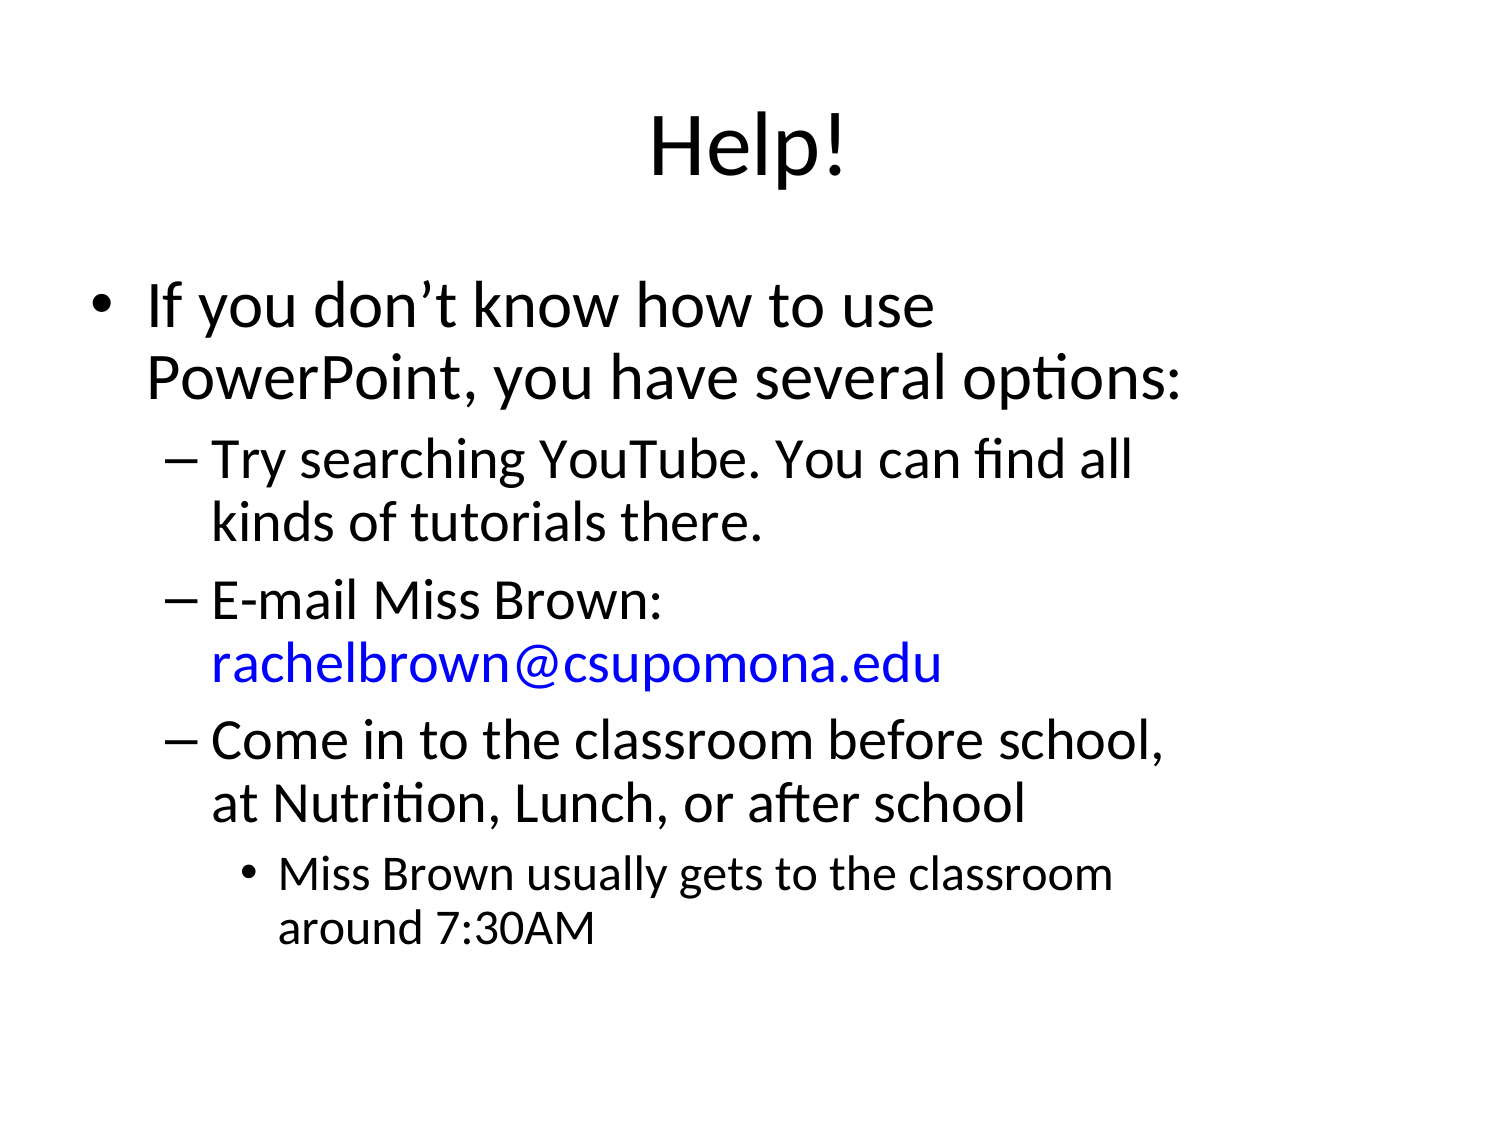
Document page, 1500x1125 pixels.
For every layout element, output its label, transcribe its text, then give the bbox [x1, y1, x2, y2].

title Help! [75, 45, 1426, 233]
list If you don’t know how to use PowerPoint, you have several options: Try searching YouTube. You can find all kinds of tutorials there. E-mail Miss Brown: rachelbrown@csupomona.edu Come in to the classroom before school, at Nutrition, Lunch, or after school Miss Brown usually gets to the classroom around 7:30AM [75, 262, 1237, 1006]
